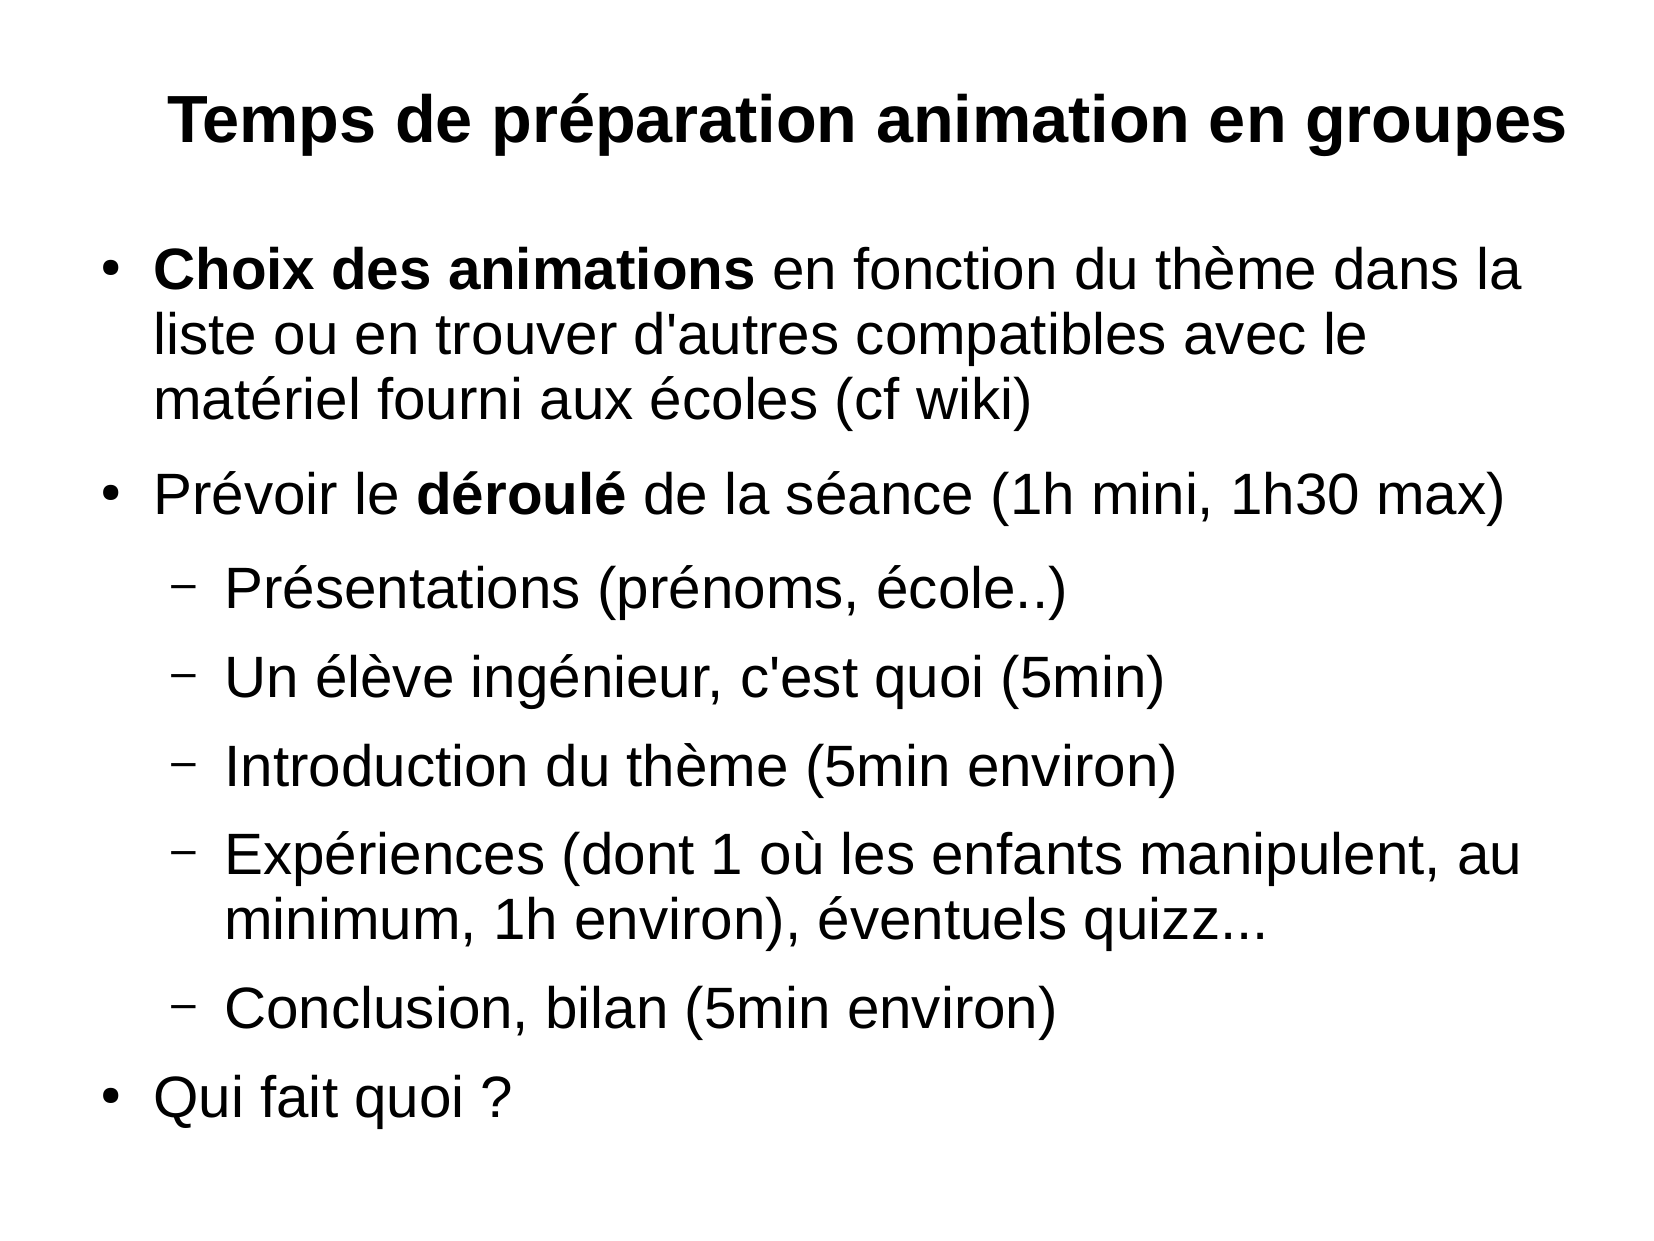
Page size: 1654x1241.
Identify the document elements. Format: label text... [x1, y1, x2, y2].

list Temps de préparation animation en groupes Choix des animations en fonction du thème dans la liste ou en trouver d'autres compatibles avec le matériel fourni aux écoles (cf wiki) Prévoir le déroulé de la séance (1h mini, 1h30 max) Présentations (prénoms, école..) Un élève ingénieur, c'est quoi (5min) Introduction du thème (5min environ) Expériences (dont 1 où les enfants manipulent, au minimum, 1h environ), éventuels quizz... Conclusion, bilan (5min environ) Qui fait quoi ? [82, 82, 1583, 1241]
